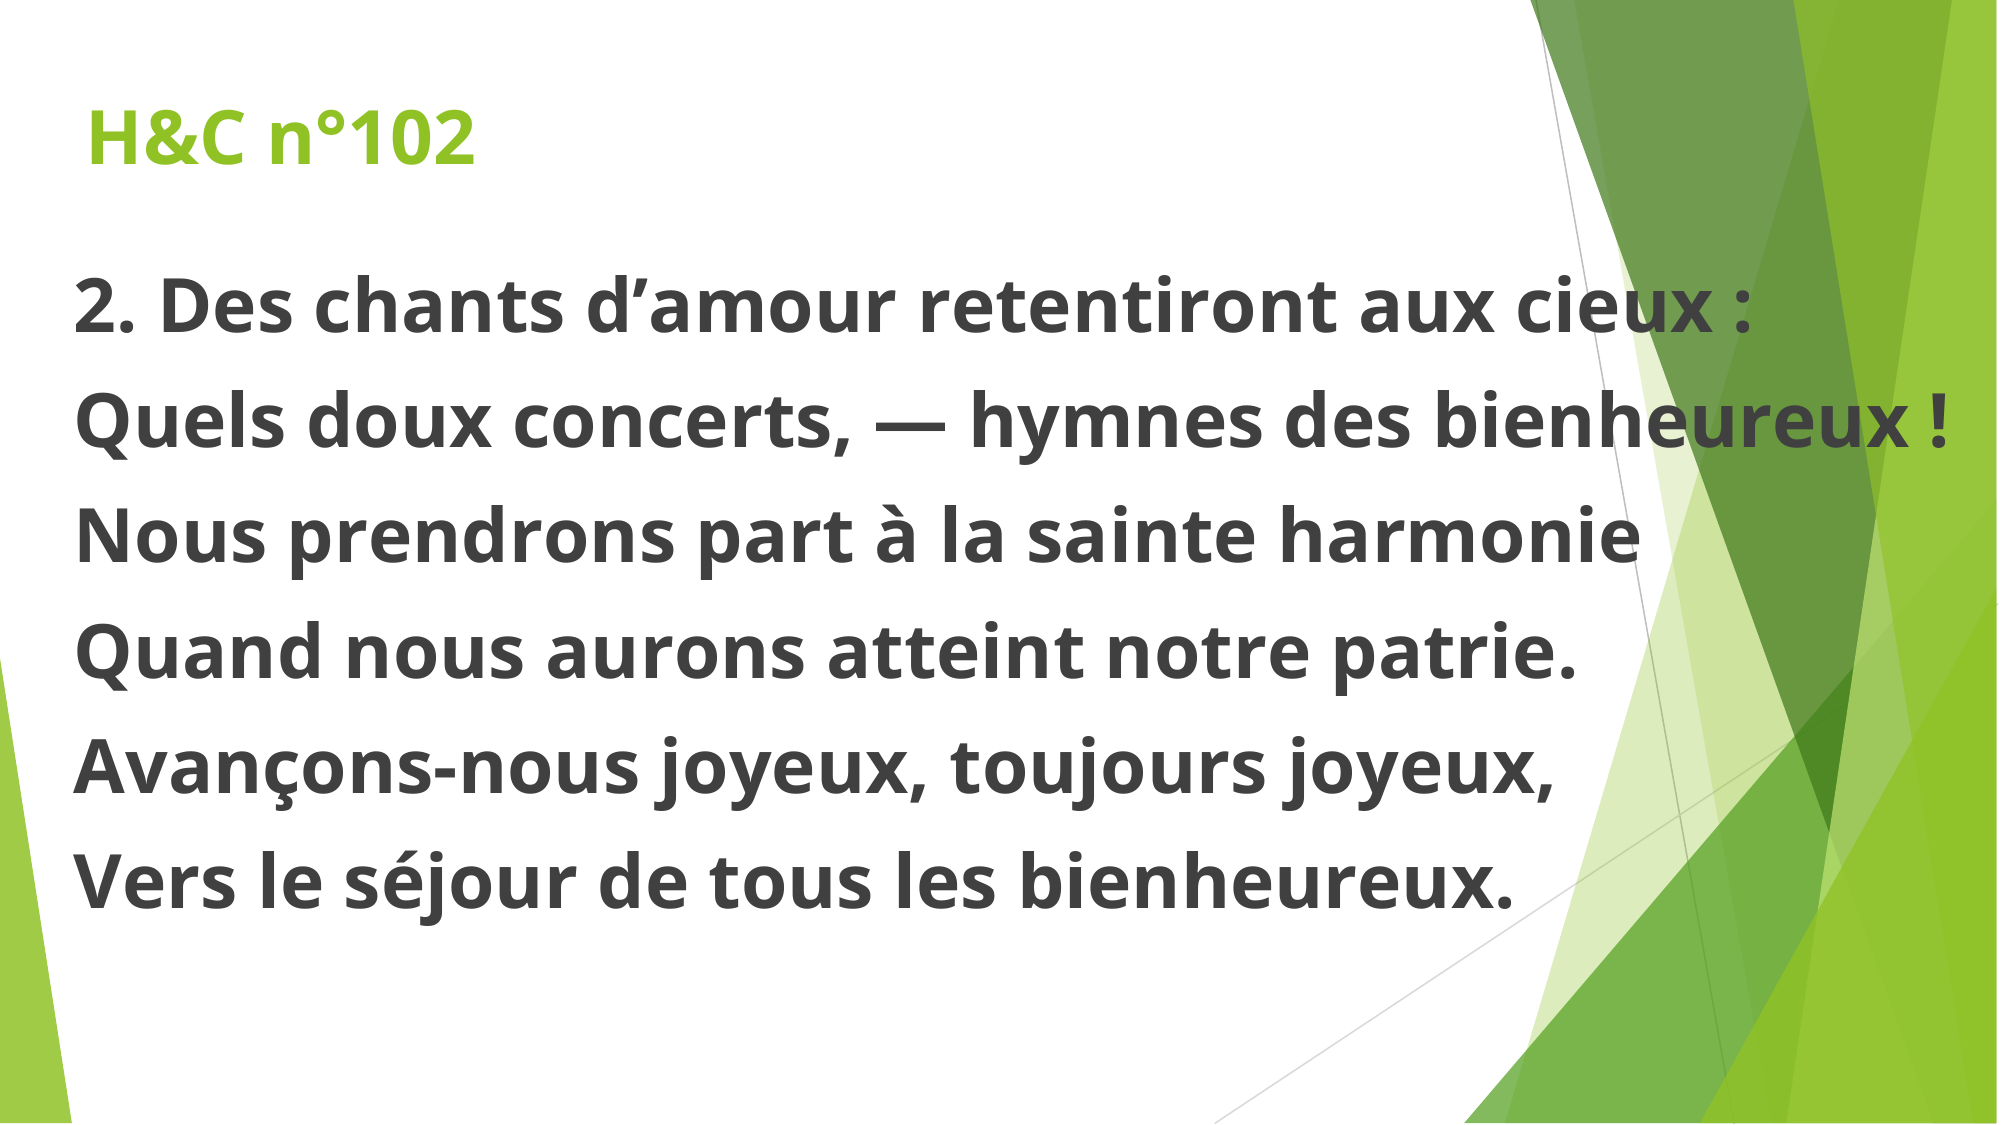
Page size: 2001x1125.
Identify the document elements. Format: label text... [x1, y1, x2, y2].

text_box 2. Des chants d’amour retentiront aux cieux : Quels doux concerts, — hymnes des bienheureux ! Nous prendrons part à la sainte harmonie Quand nous aurons atteint notre patrie. Avançons-nous joyeux, toujours joyeux, Vers le séjour de tous les bienheureux. [59, 236, 1985, 1075]
text_box H&C n°102 [70, 82, 497, 189]
